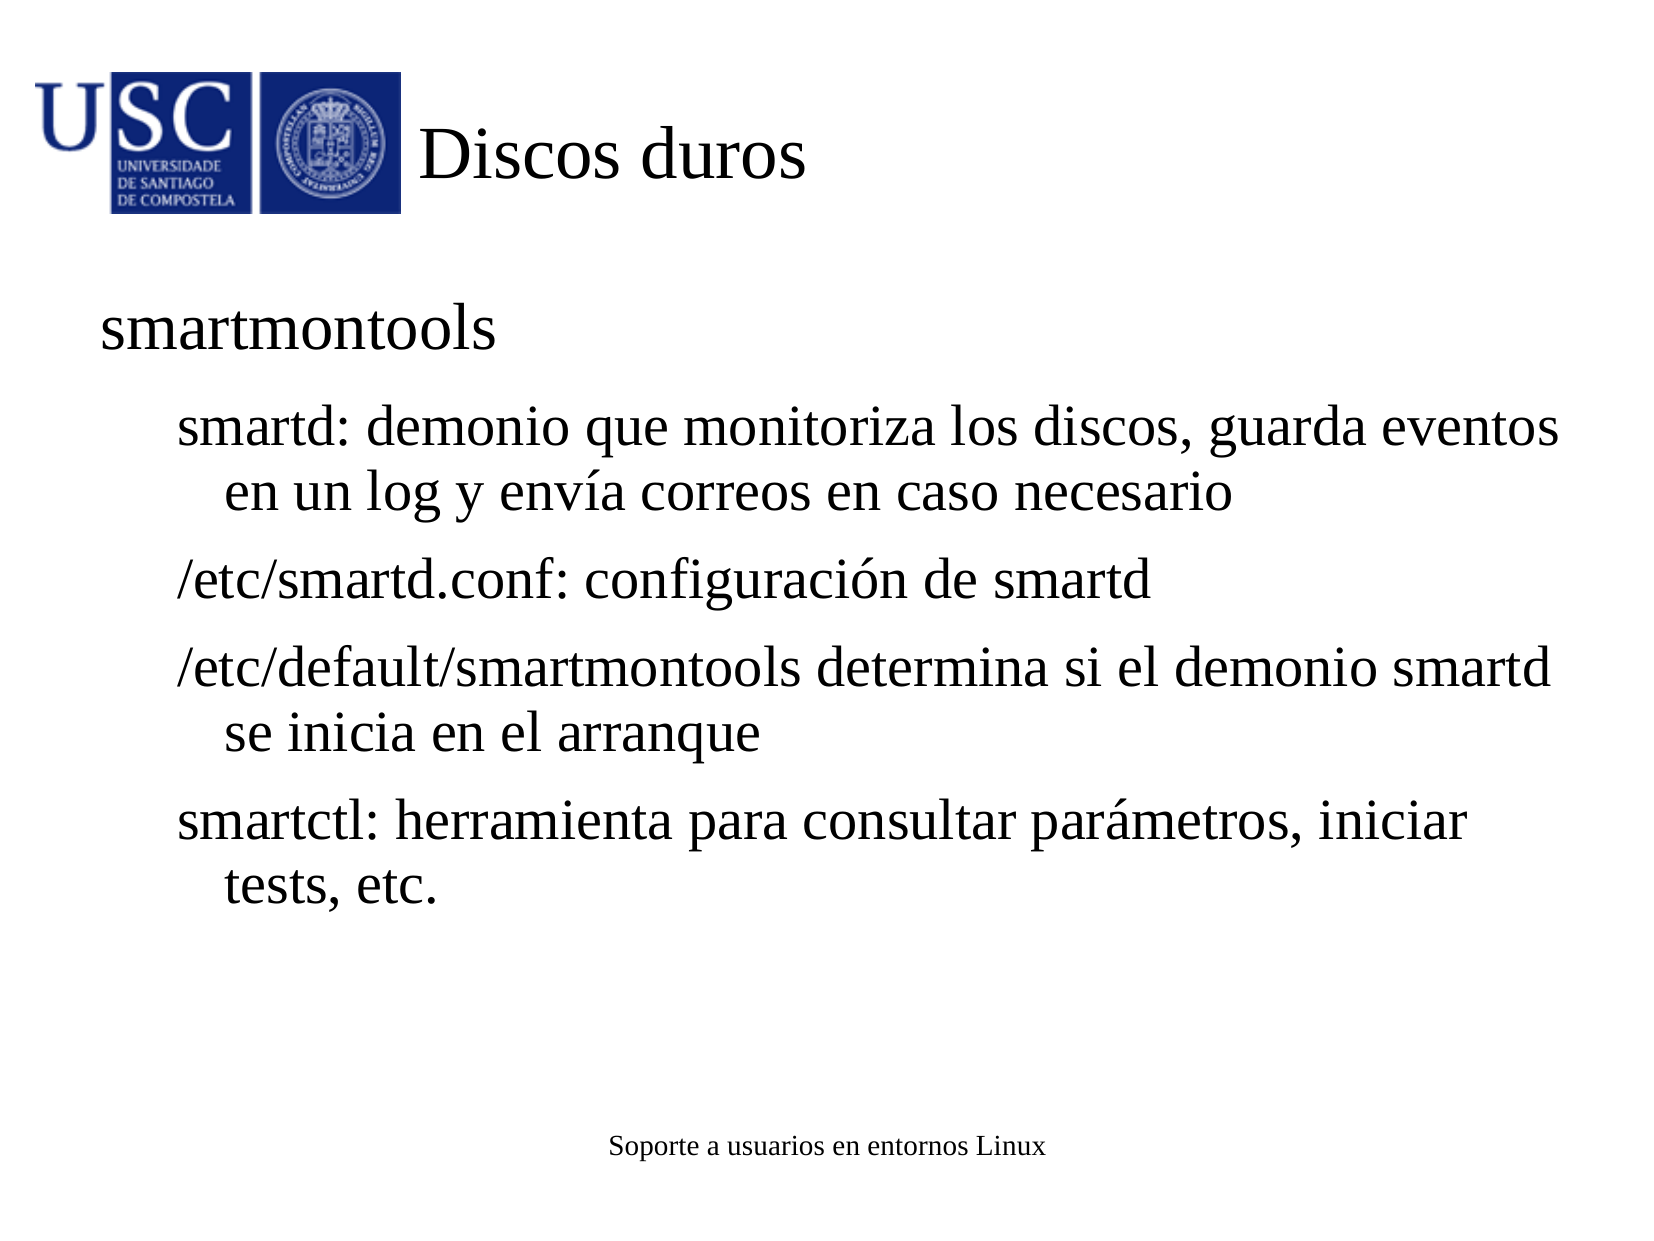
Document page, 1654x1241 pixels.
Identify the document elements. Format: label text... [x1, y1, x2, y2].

picture [35, 72, 401, 214]
title Discos duros [418, 49, 1571, 257]
list smartmontools smartd: demonio que monitoriza los discos, guarda eventos en un log y envía correos en caso necesario /etc/smartd.conf: configuración de smartd /etc/default/smartmontools determina si el demonio smartd se inicia en el arranque smartctl: herramienta para consultar parámetros, iniciar tests, etc. [82, 290, 1571, 1109]
